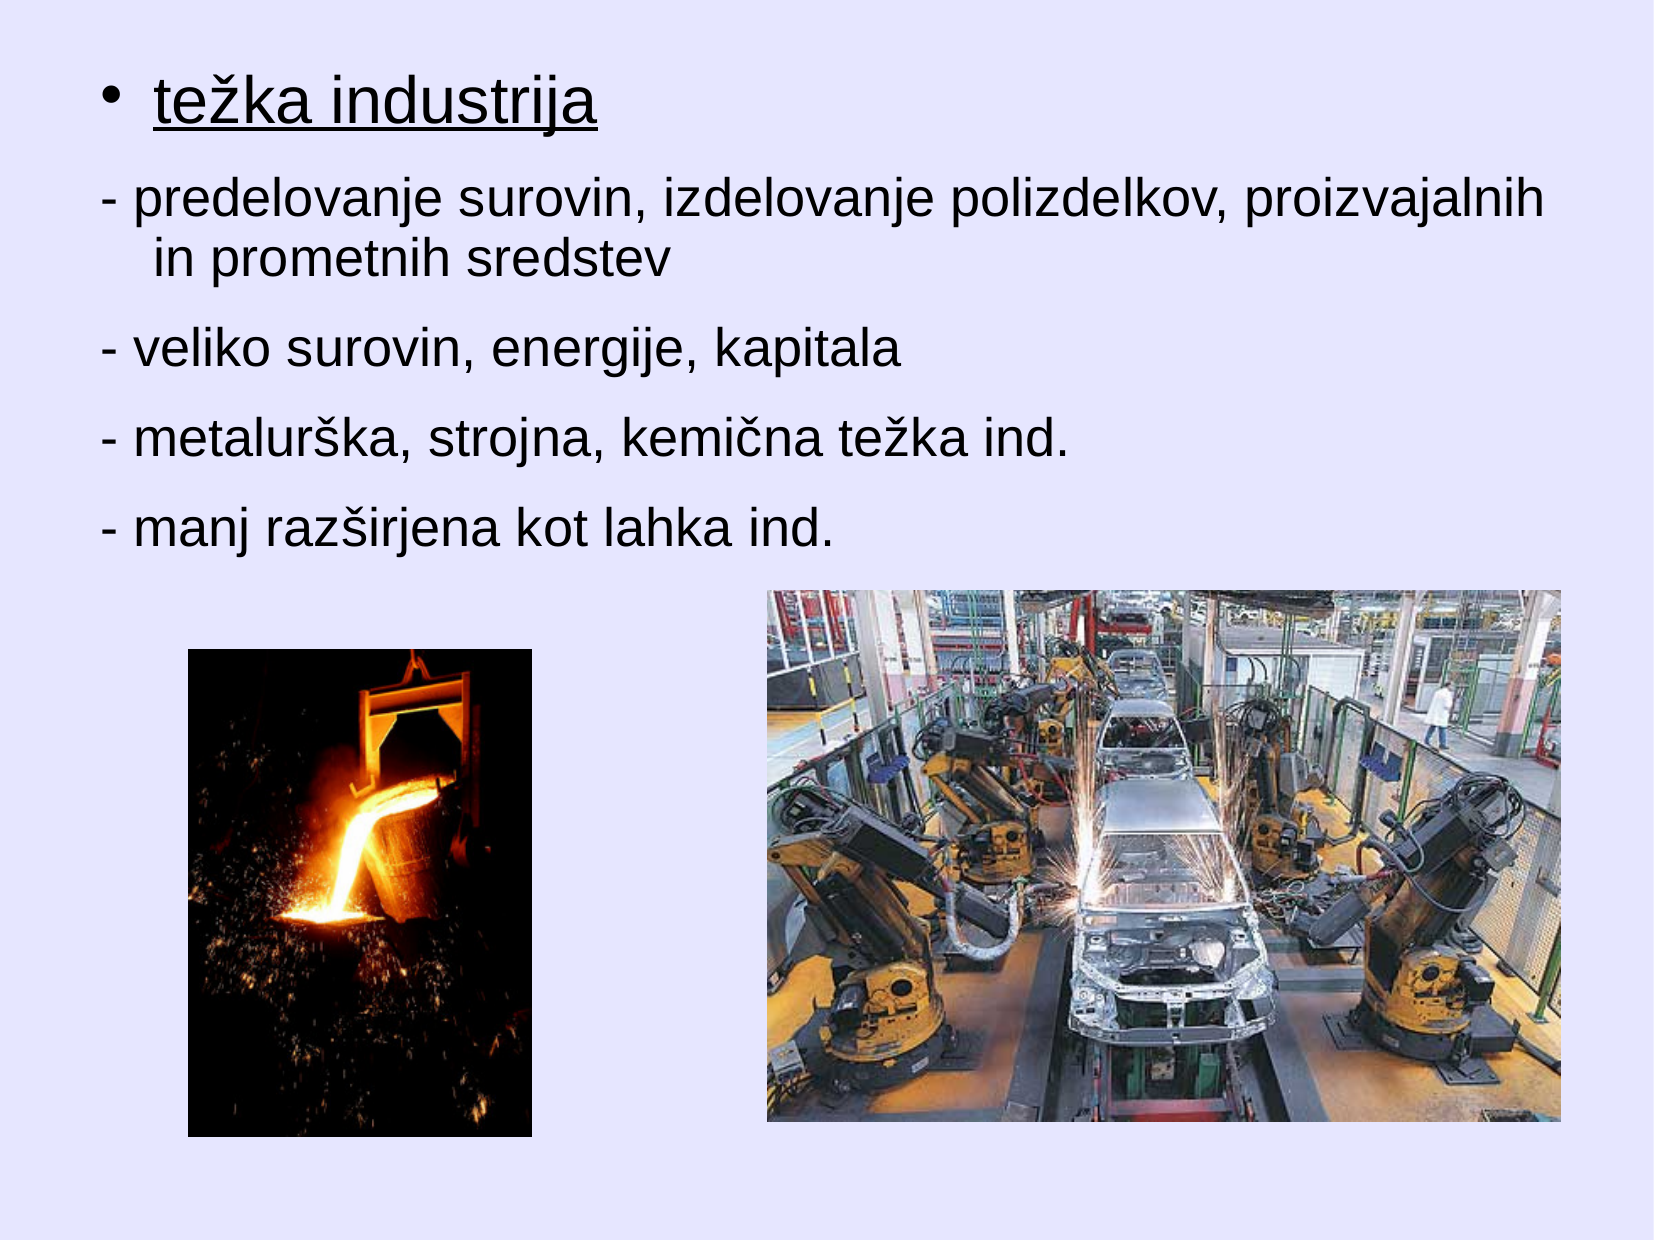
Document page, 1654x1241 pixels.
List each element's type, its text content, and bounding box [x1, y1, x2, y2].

picture [188, 649, 532, 1137]
list težka industrija - predelovanje surovin, izdelovanje polizdelkov, proizvajalnih in prometnih sredstev - veliko surovin, energije, kapitala - metalurška, strojna, kemična težka ind. - manj razširjena kot lahka ind. [82, 59, 1571, 1094]
picture [767, 590, 1561, 1123]
